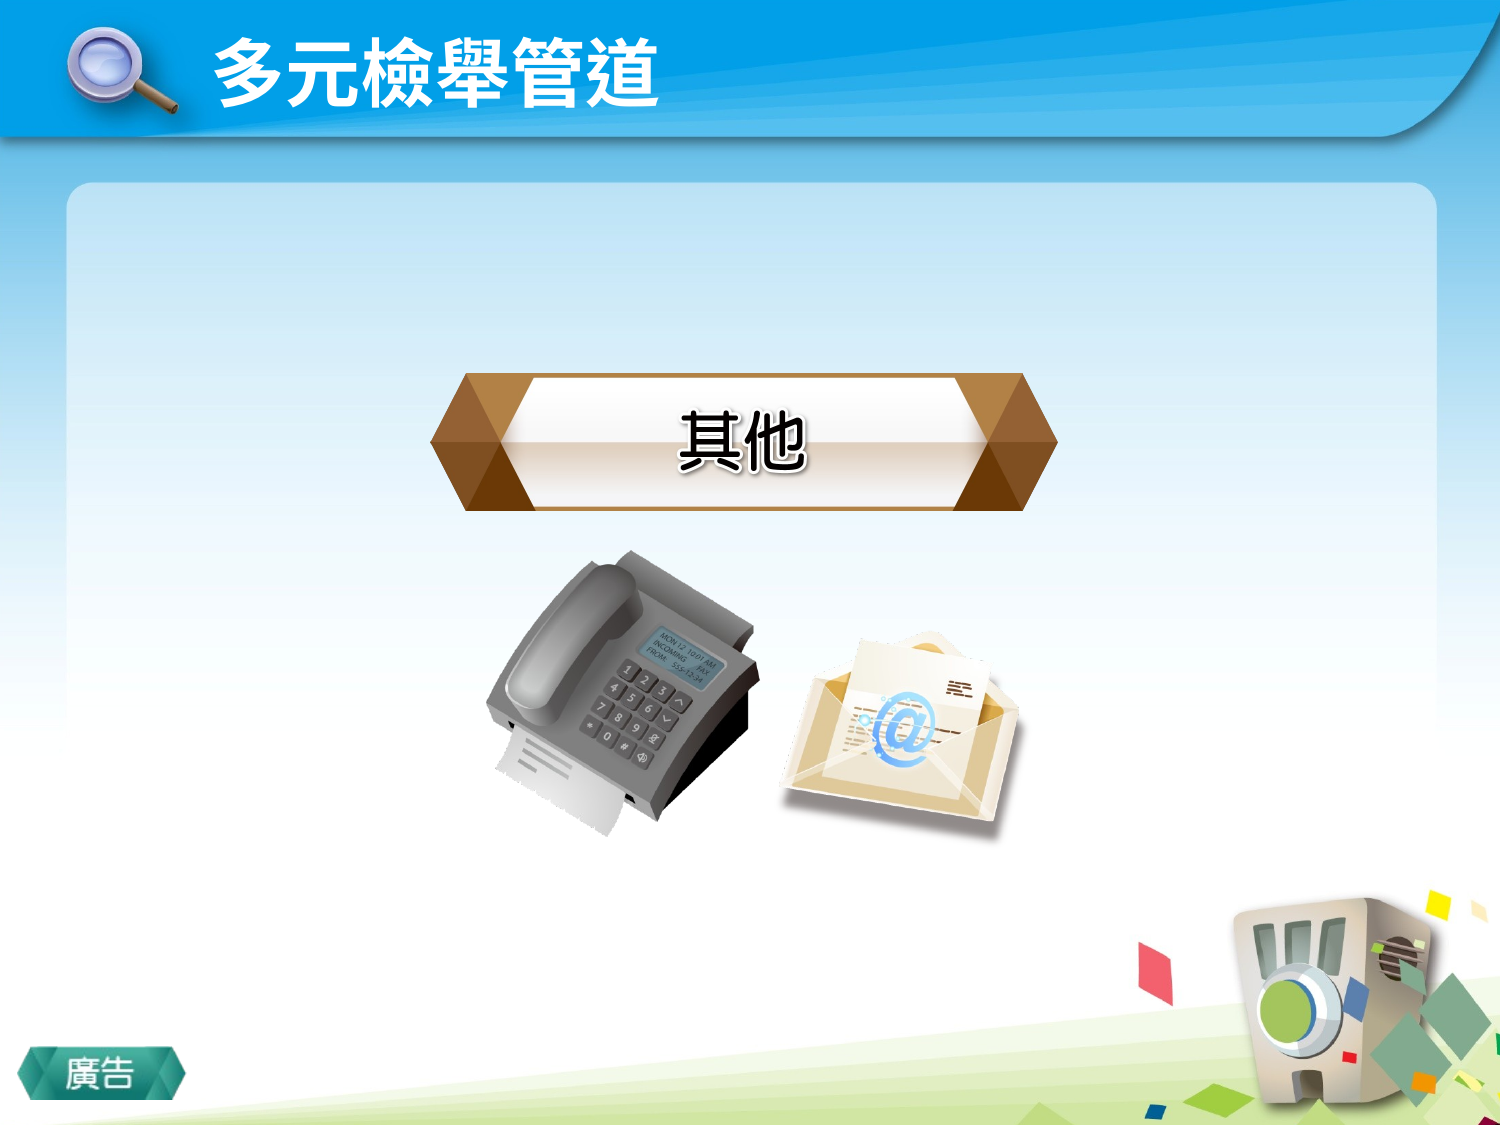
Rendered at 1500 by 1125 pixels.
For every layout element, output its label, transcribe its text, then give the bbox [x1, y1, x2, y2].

picture [67, 27, 179, 114]
text_box 多元檢舉管道 [195, 18, 821, 125]
picture [0, 0, 1500, 1125]
